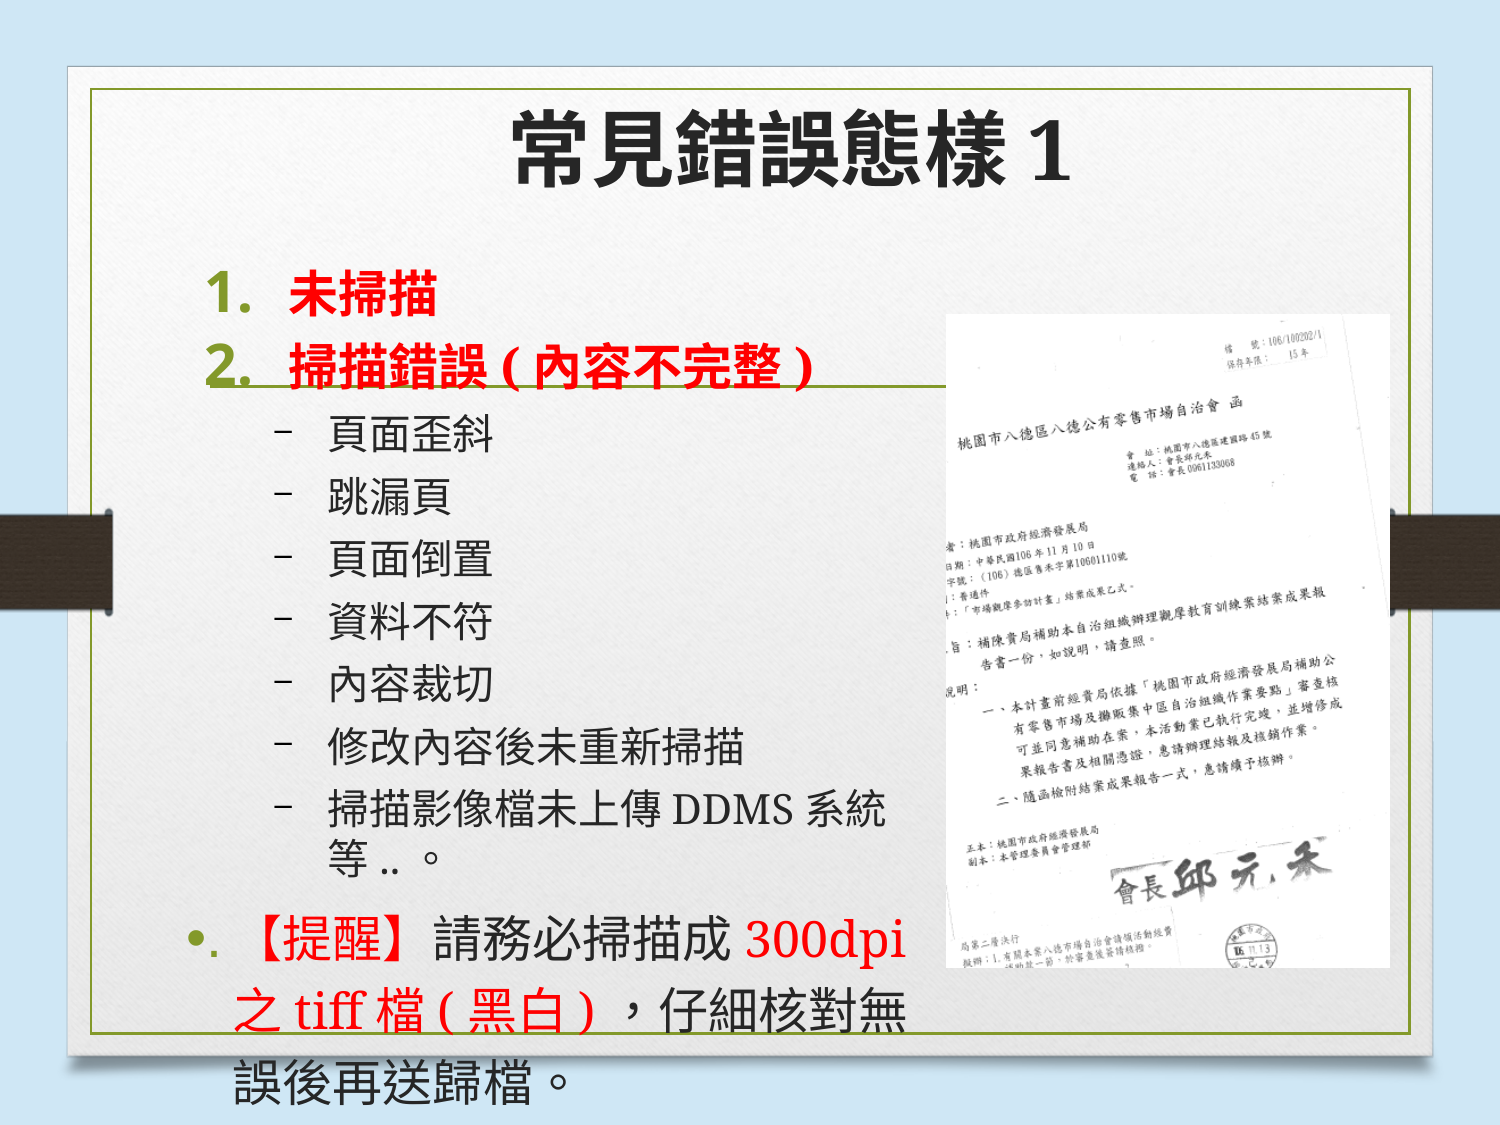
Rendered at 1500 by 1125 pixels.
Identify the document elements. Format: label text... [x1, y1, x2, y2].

list 未掃描 掃描錯誤(內容不完整) 頁面歪斜 跳漏頁 頁面倒置 資料不符 內容裁切 修改內容後未重新掃描 掃描影像檔未上傳DDMS系統等..。 【提醒】請務必掃描成300dpi之tiff檔(黑白)，仔細核對無誤後再送歸檔。 [171, 255, 939, 1001]
picture [0, 0, 1500, 1125]
title 常見錯誤態樣1 [75, 90, 1400, 233]
